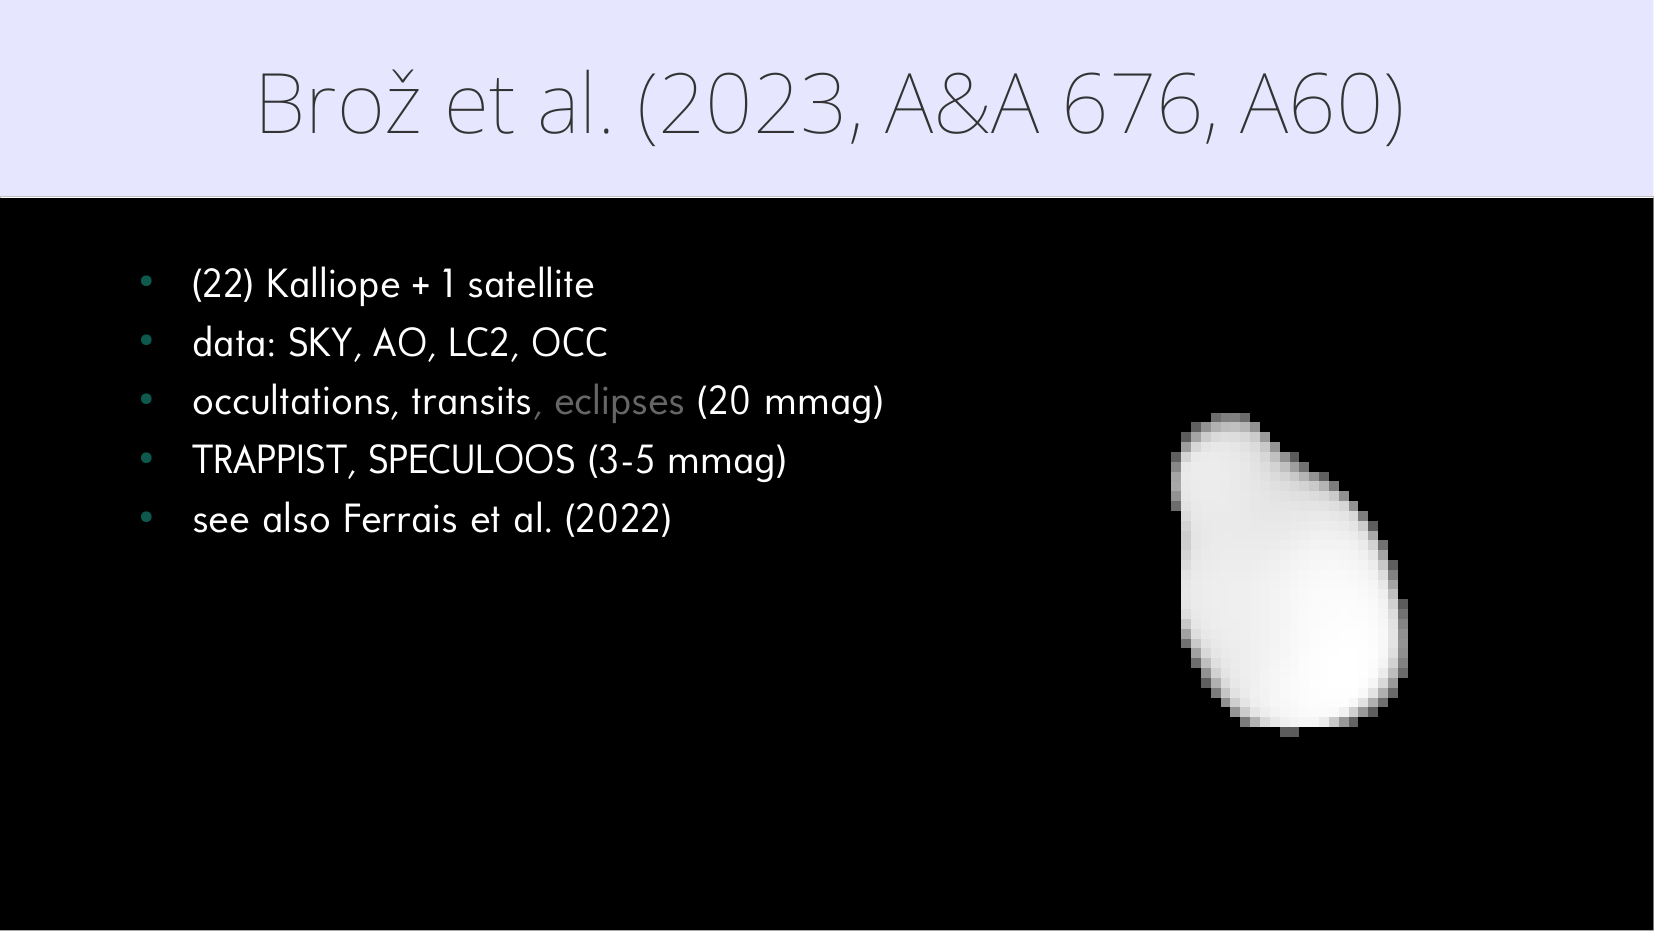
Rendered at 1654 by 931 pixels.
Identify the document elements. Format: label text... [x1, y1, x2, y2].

picture [975, 246, 1605, 875]
text_box [0, 198, 1654, 931]
list (22) Kalliope + 1 satellite data: SKY, AO, LC2, OCC occultations, transits, eclipses (20 mmag) TRAPPIST, SPECULOOS (3-5 mmag) see also Ferrais et al. (2022) [121, 258, 975, 798]
title Brož et al. (2023, A&A 676, A60) [124, 23, 1537, 179]
